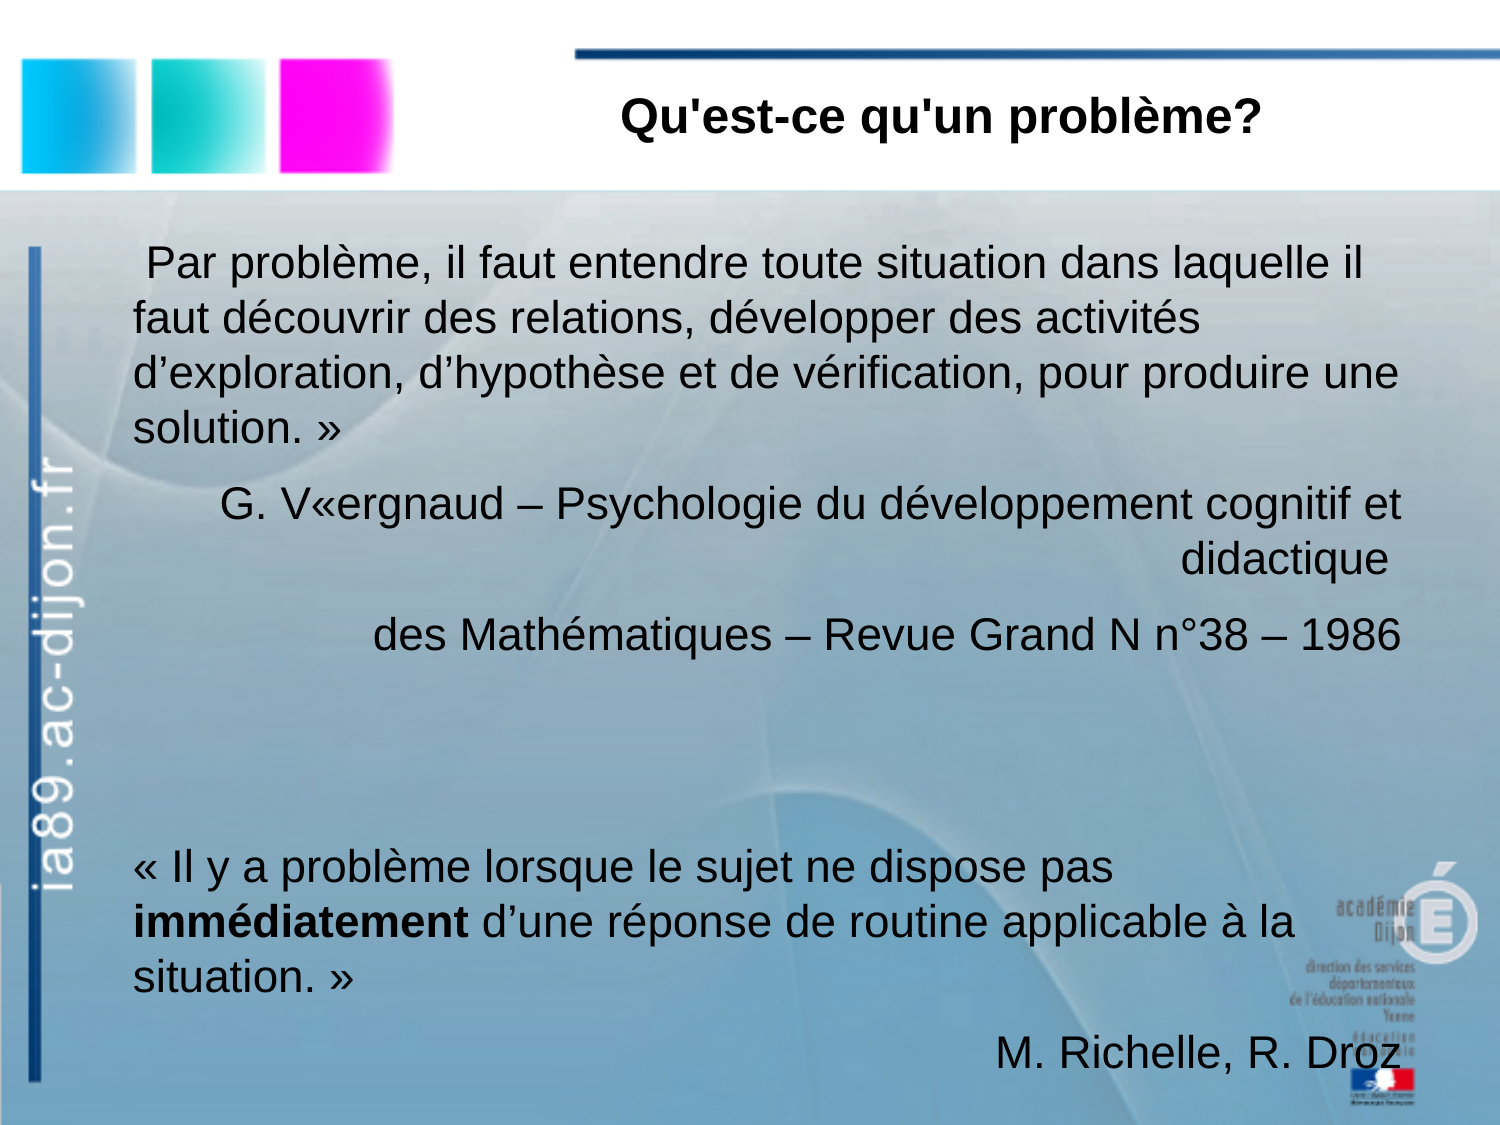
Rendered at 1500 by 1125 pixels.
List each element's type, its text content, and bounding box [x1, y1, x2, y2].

title Qu'est-ce qu'un problème? [425, 42, 1459, 185]
picture [0, 0, 1500, 1125]
text_box Par problème, il faut entendre toute situation dans laquelle il faut découvrir des relations, développer des activités d’exploration, d’hypothèse et de vérification, pour produire une solution. » G. V«ergnaud – Psychologie du développement cognitif et didactique des Mathématiques – Revue Grand N n°38 – 1986 « Il y a problème lorsque le sujet ne dispose pas immédiatement d’une réponse de routine applicable à la situation. » M. Richelle, R. Droz [118, 225, 1418, 1085]
